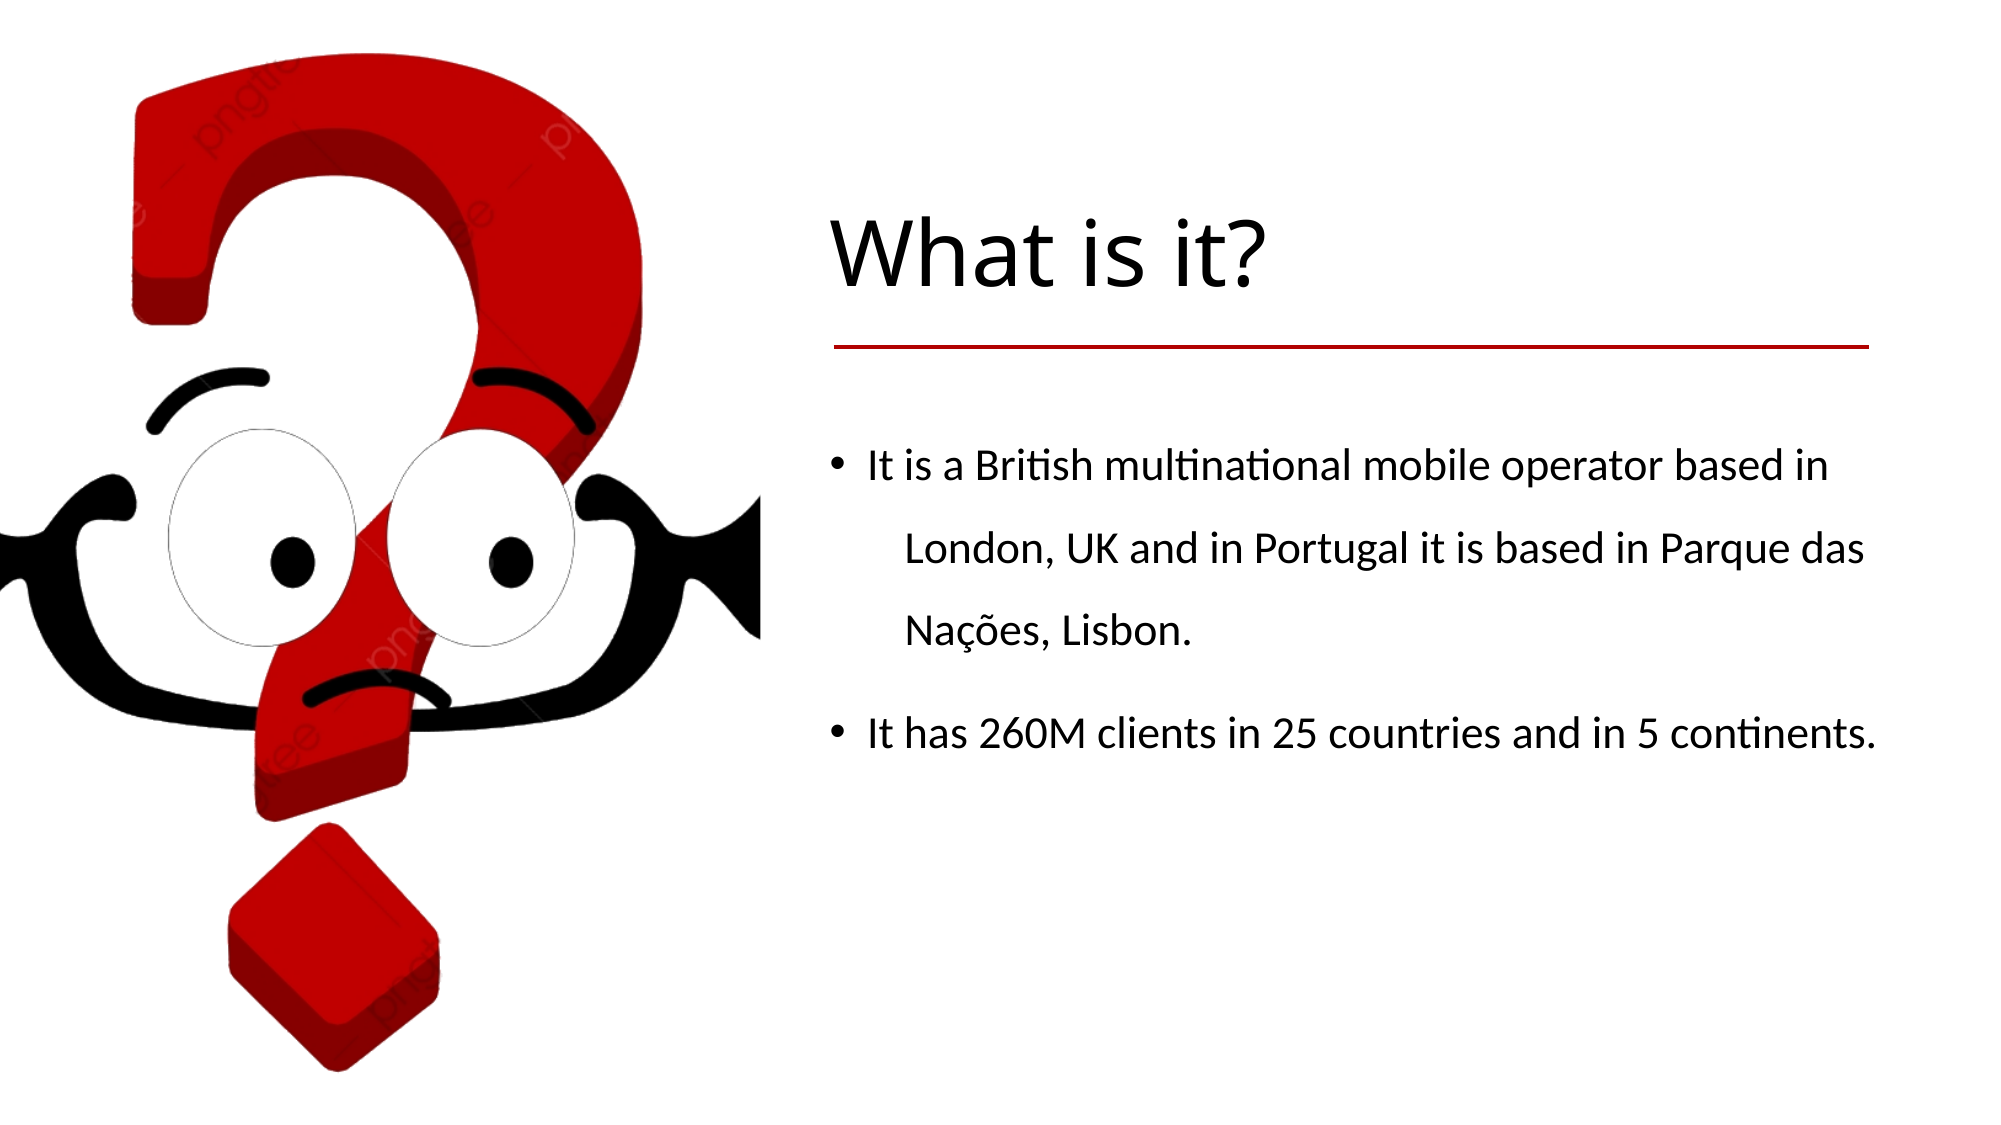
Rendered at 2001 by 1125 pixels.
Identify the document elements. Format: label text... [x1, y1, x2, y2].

picture [0, 0, 761, 1125]
list It is a British multinational mobile operator based in London, UK and in Portugal it is based in Parque das Nações, Lisbon. It has 260M clients in 25 countries and in 5 continents. [814, 399, 1896, 811]
title What is it? [814, 103, 1896, 315]
